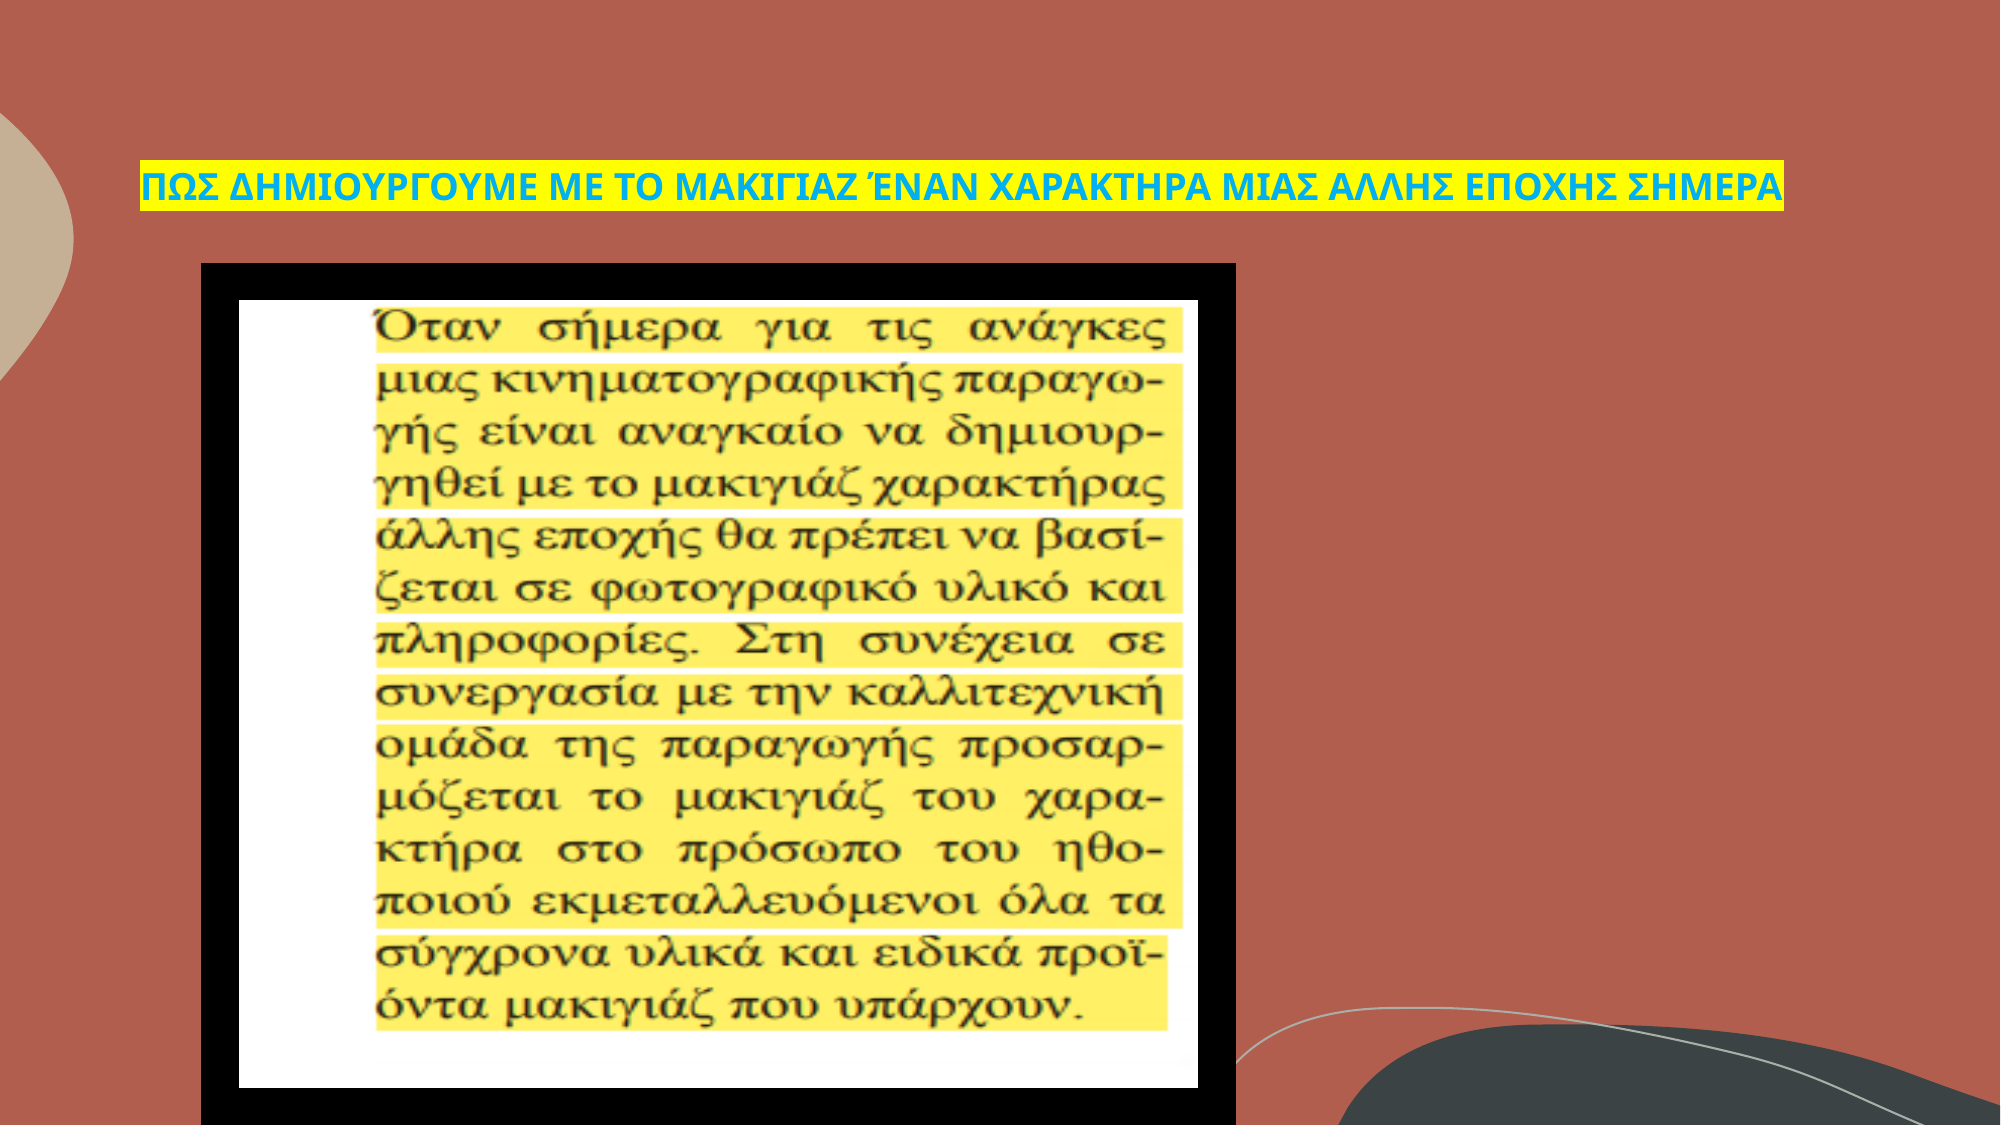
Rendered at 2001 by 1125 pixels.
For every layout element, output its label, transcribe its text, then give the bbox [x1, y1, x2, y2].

picture [238, 299, 1199, 1088]
title ΠΩΣ ΔΗΜΙΟΥΡΓΟΥΜΕ ΜΕ ΤΟ ΜΑΚΙΓΙΑΖ ΈΝΑΝ ΧΑΡΑΚΤΗΡΑ ΜΙΑΣ ΑΛΛΗΣ ΕΠΟΧΗΣ ΣΗΜΕΡΑ [125, 125, 1876, 251]
